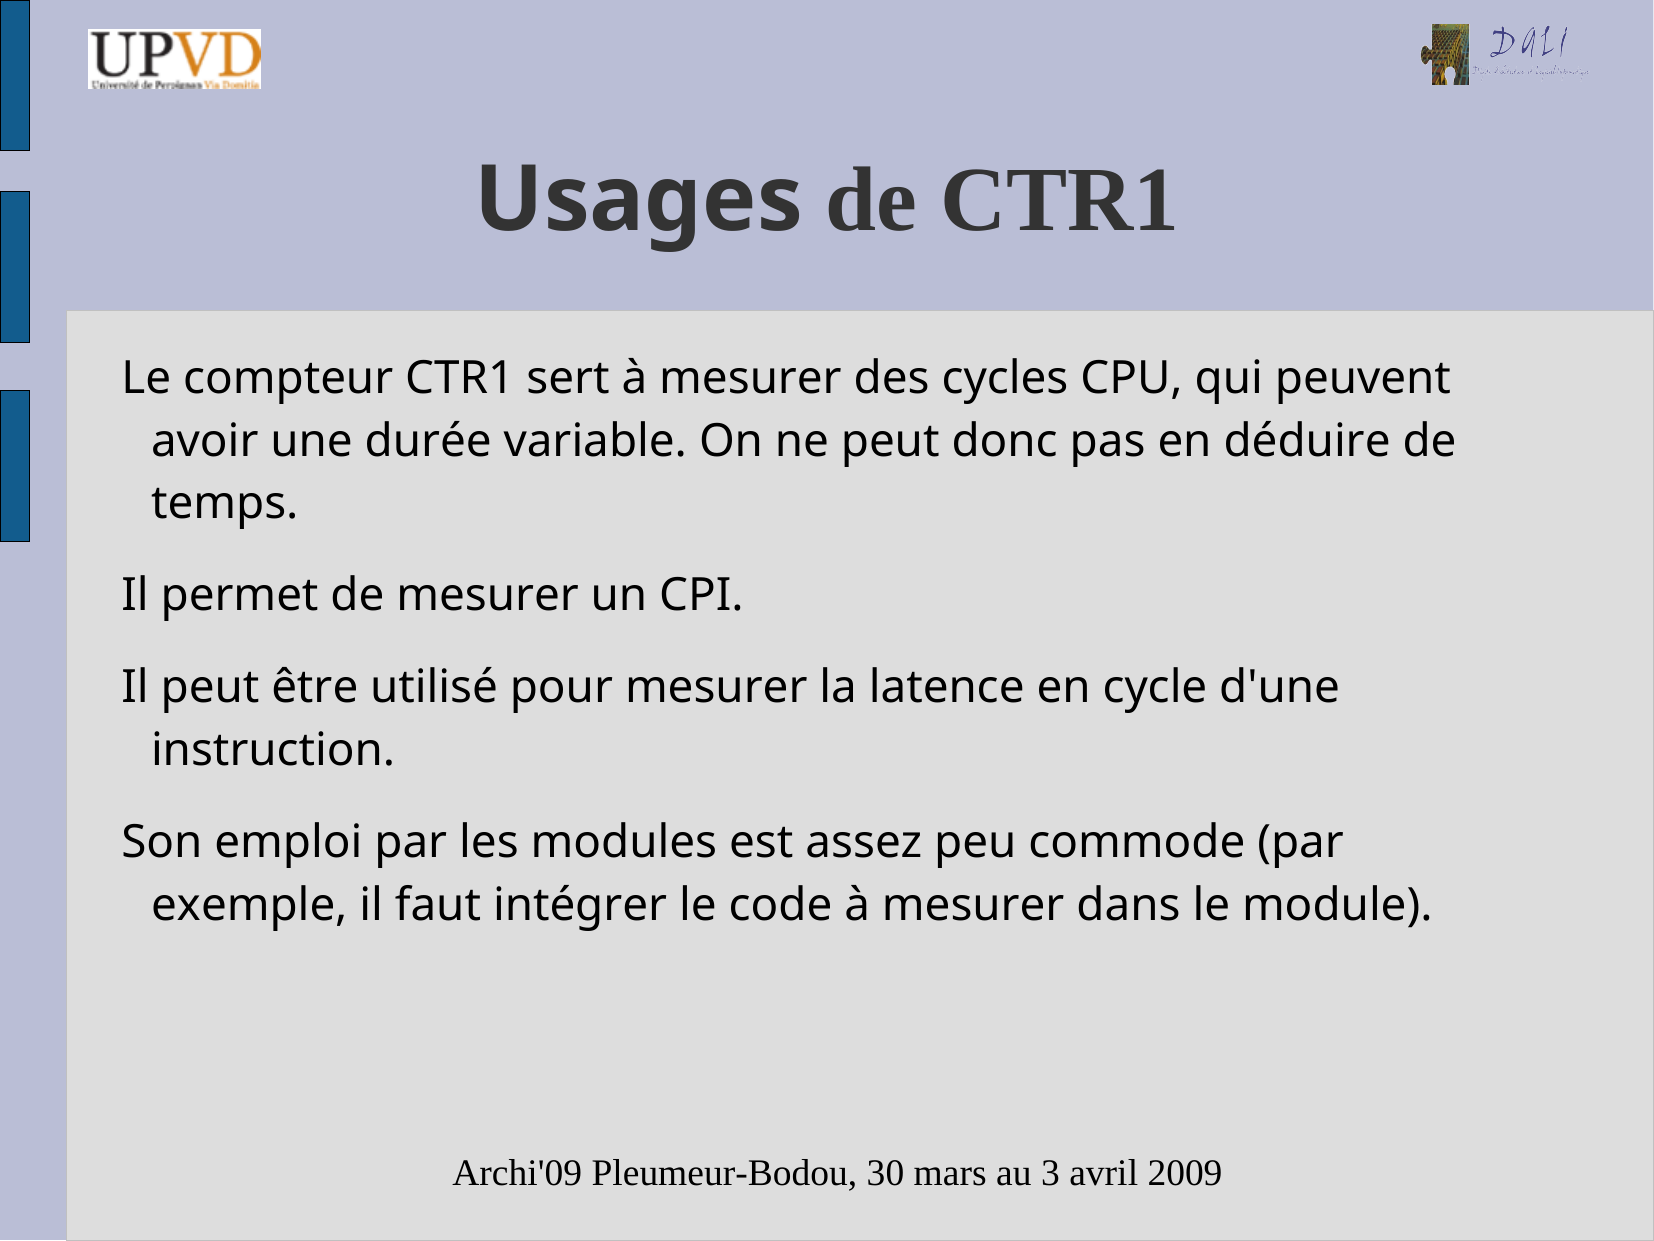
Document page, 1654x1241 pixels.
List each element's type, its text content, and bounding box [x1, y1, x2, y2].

text_box Archi'09 Pleumeur-Bodou, 30 mars au 3 avril 2009 [452, 1151, 1226, 1204]
title Usages de CTR1 [121, 91, 1534, 299]
picture [1420, 24, 1593, 85]
list Le compteur CTR1 sert à mesurer des cycles CPU, qui peuvent avoir une durée variable. On ne peut donc pas en déduire de temps. Il permet de mesurer un CPI. Il peut être utilisé pour mesurer la latence en cycle d'une instruction. Son emploi par les modules est assez peu commode (par exemple, il faut intégrer le code à mesurer dans le module). [121, 344, 1534, 1127]
picture [88, 29, 261, 89]
